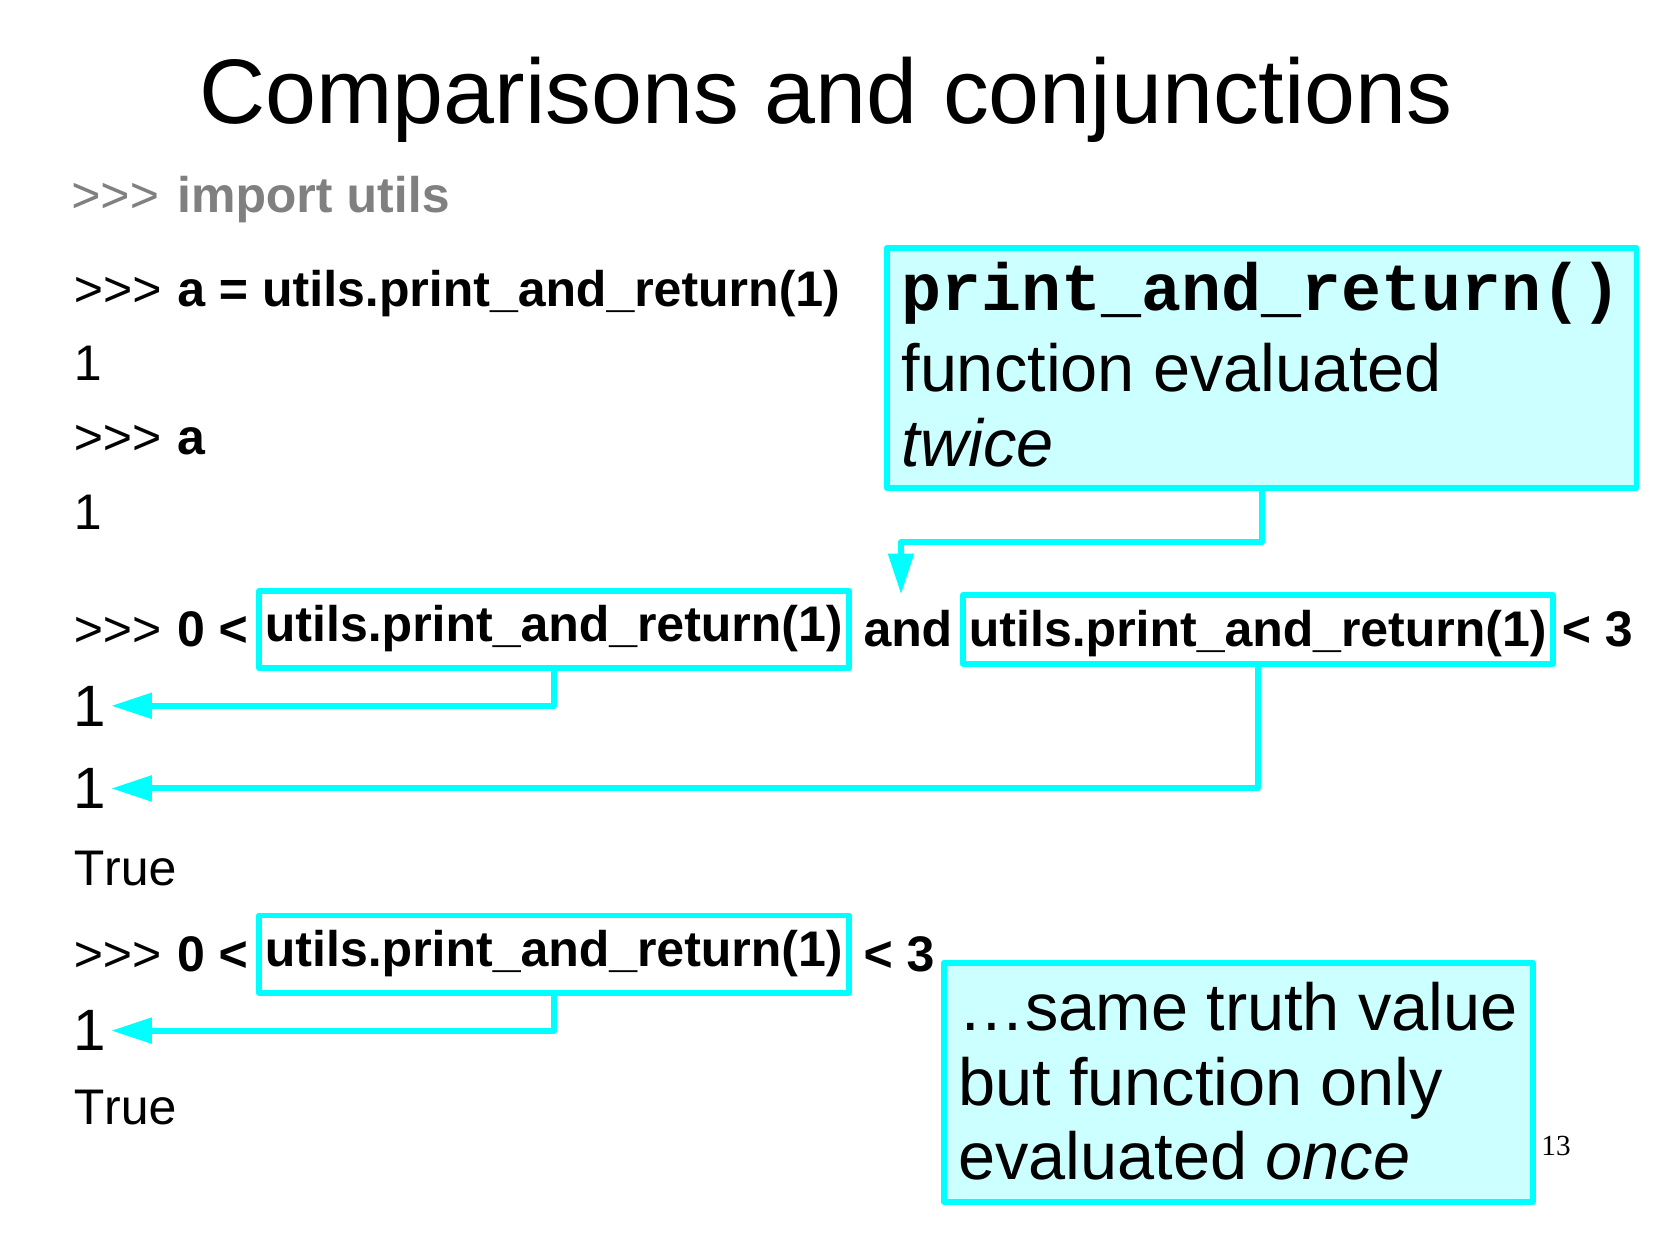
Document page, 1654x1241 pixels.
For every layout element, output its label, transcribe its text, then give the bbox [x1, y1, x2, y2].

text_box >>> [59, 593, 162, 665]
text_box 1 [67, 992, 112, 1069]
text_box utils.print_and_return(1) [259, 915, 850, 994]
text_box Comparisons and conjunctions [181, 29, 1473, 154]
text_box …same truth value but function only evaluated once [943, 962, 1533, 1202]
text_box >>> [59, 918, 162, 989]
text_box True [59, 832, 192, 904]
text_box import utils [162, 159, 465, 232]
text_box 1 [59, 327, 117, 399]
text_box 1 [67, 750, 112, 827]
text_box print_and_return() function evaluated twice [886, 248, 1637, 488]
text_box utils.print_and_return(1) [259, 590, 850, 669]
text_box utils.print_and_return(1) [963, 595, 1533, 664]
text_box >>> [59, 401, 162, 473]
text_box and [834, 593, 960, 666]
text_box 0 < [162, 593, 256, 666]
text_box a = utils.print_and_return(1) [162, 253, 856, 326]
text_box a [162, 401, 220, 474]
text_box < 3 [1533, 593, 1648, 666]
text_box < 3 [834, 918, 950, 991]
text_box 1 [67, 667, 112, 744]
text_box True [59, 1071, 192, 1143]
text_box 0 < [162, 918, 256, 991]
text_box >>> [56, 159, 162, 231]
text_box 1 [59, 476, 117, 548]
text_box >>> [59, 253, 162, 325]
